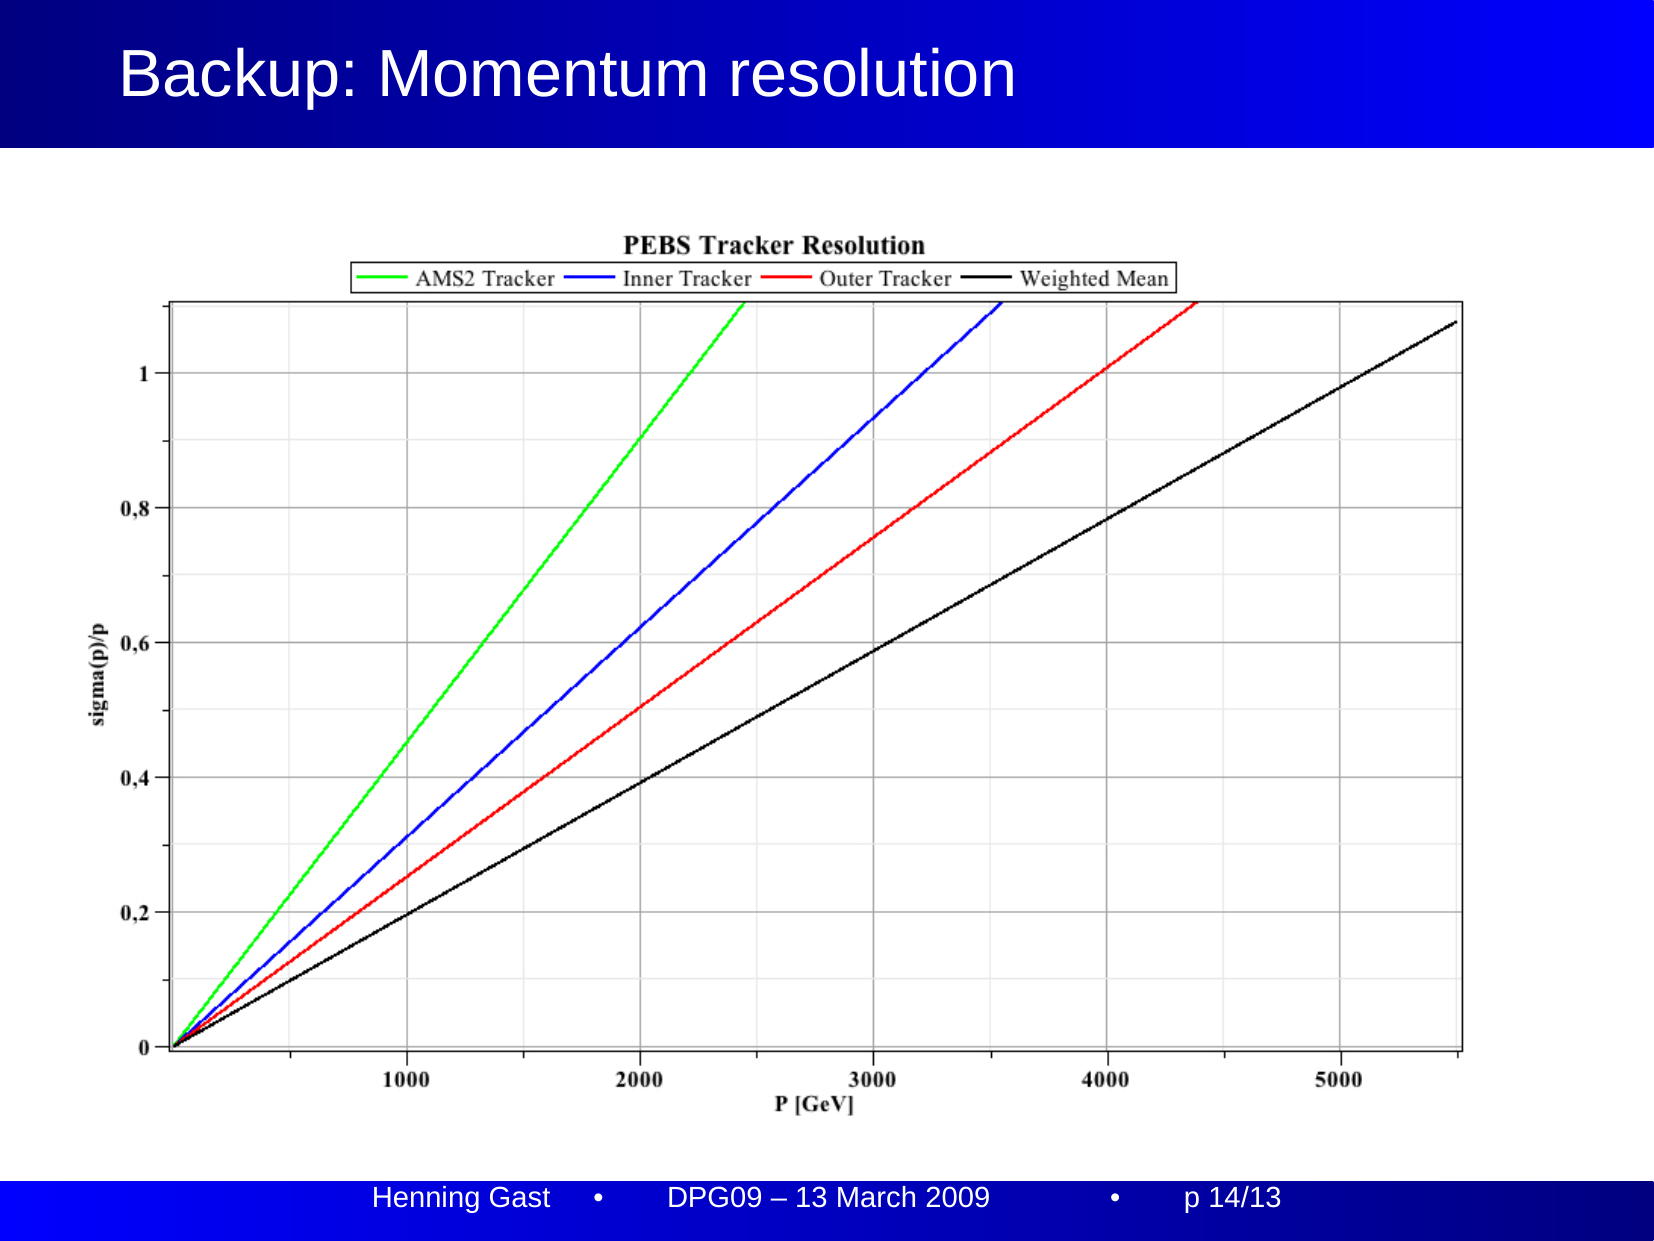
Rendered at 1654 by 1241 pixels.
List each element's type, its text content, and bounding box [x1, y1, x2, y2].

title Backup: Momentum resolution [0, 7, 1654, 141]
picture [75, 221, 1471, 1126]
